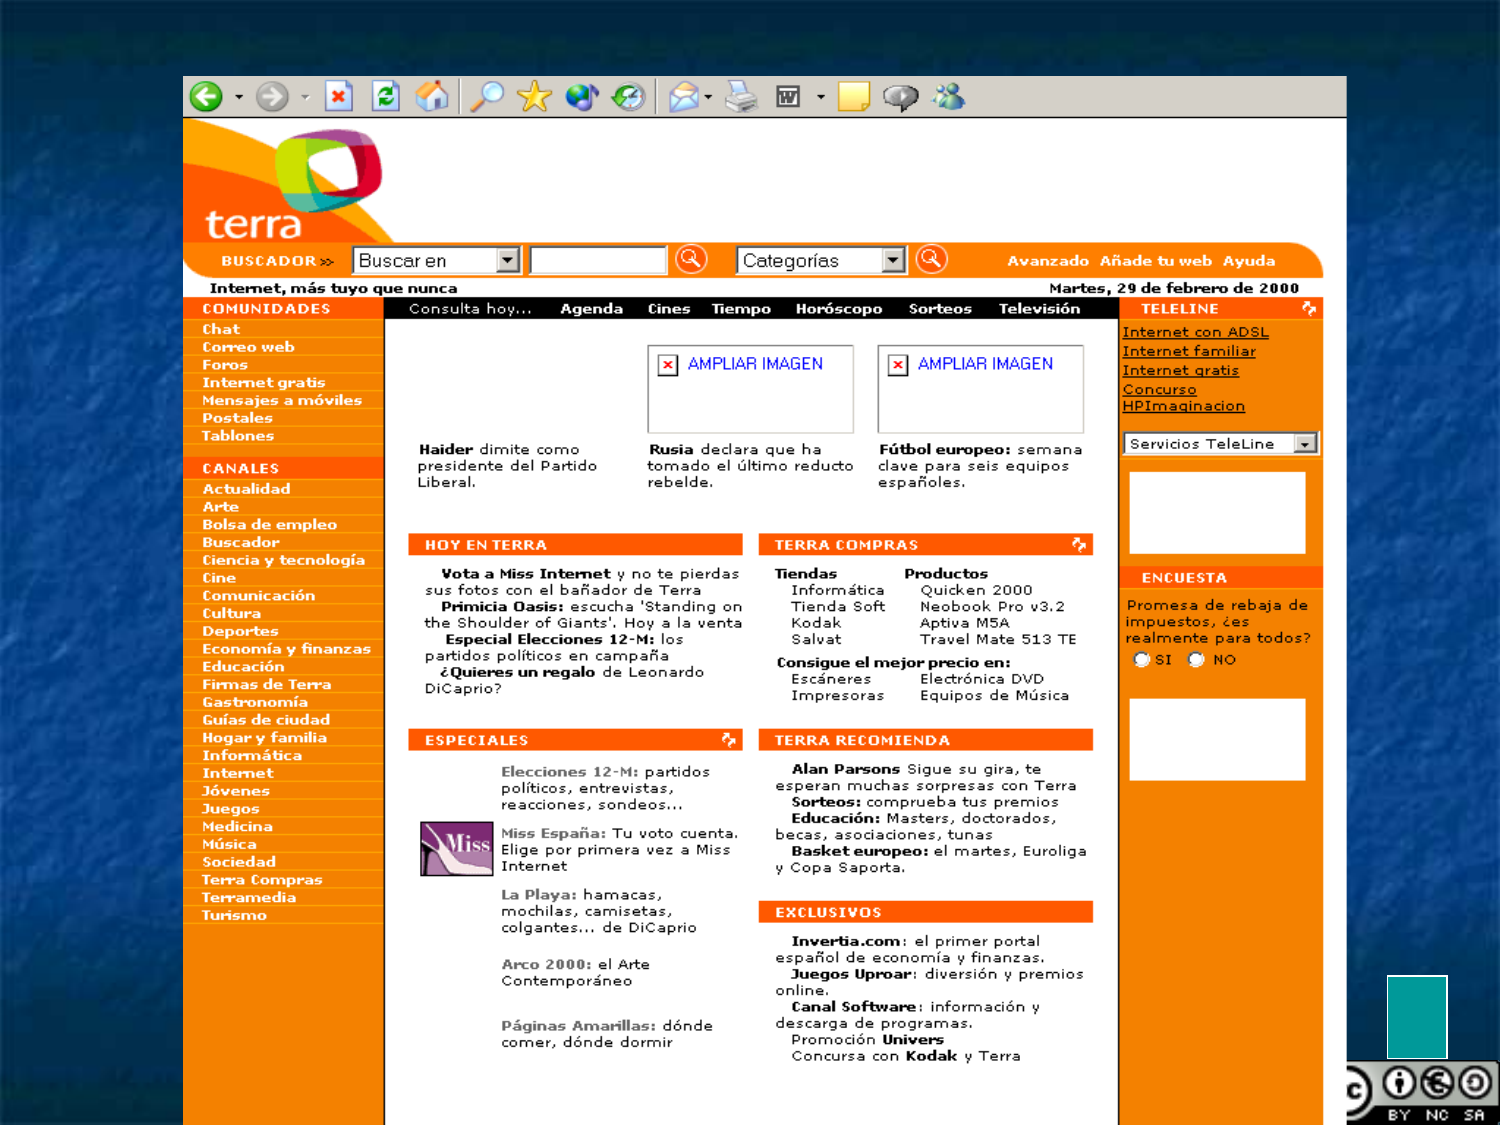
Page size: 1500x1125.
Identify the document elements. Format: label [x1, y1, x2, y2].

text_box [1387, 976, 1447, 1059]
picture [0, 0, 1500, 1125]
